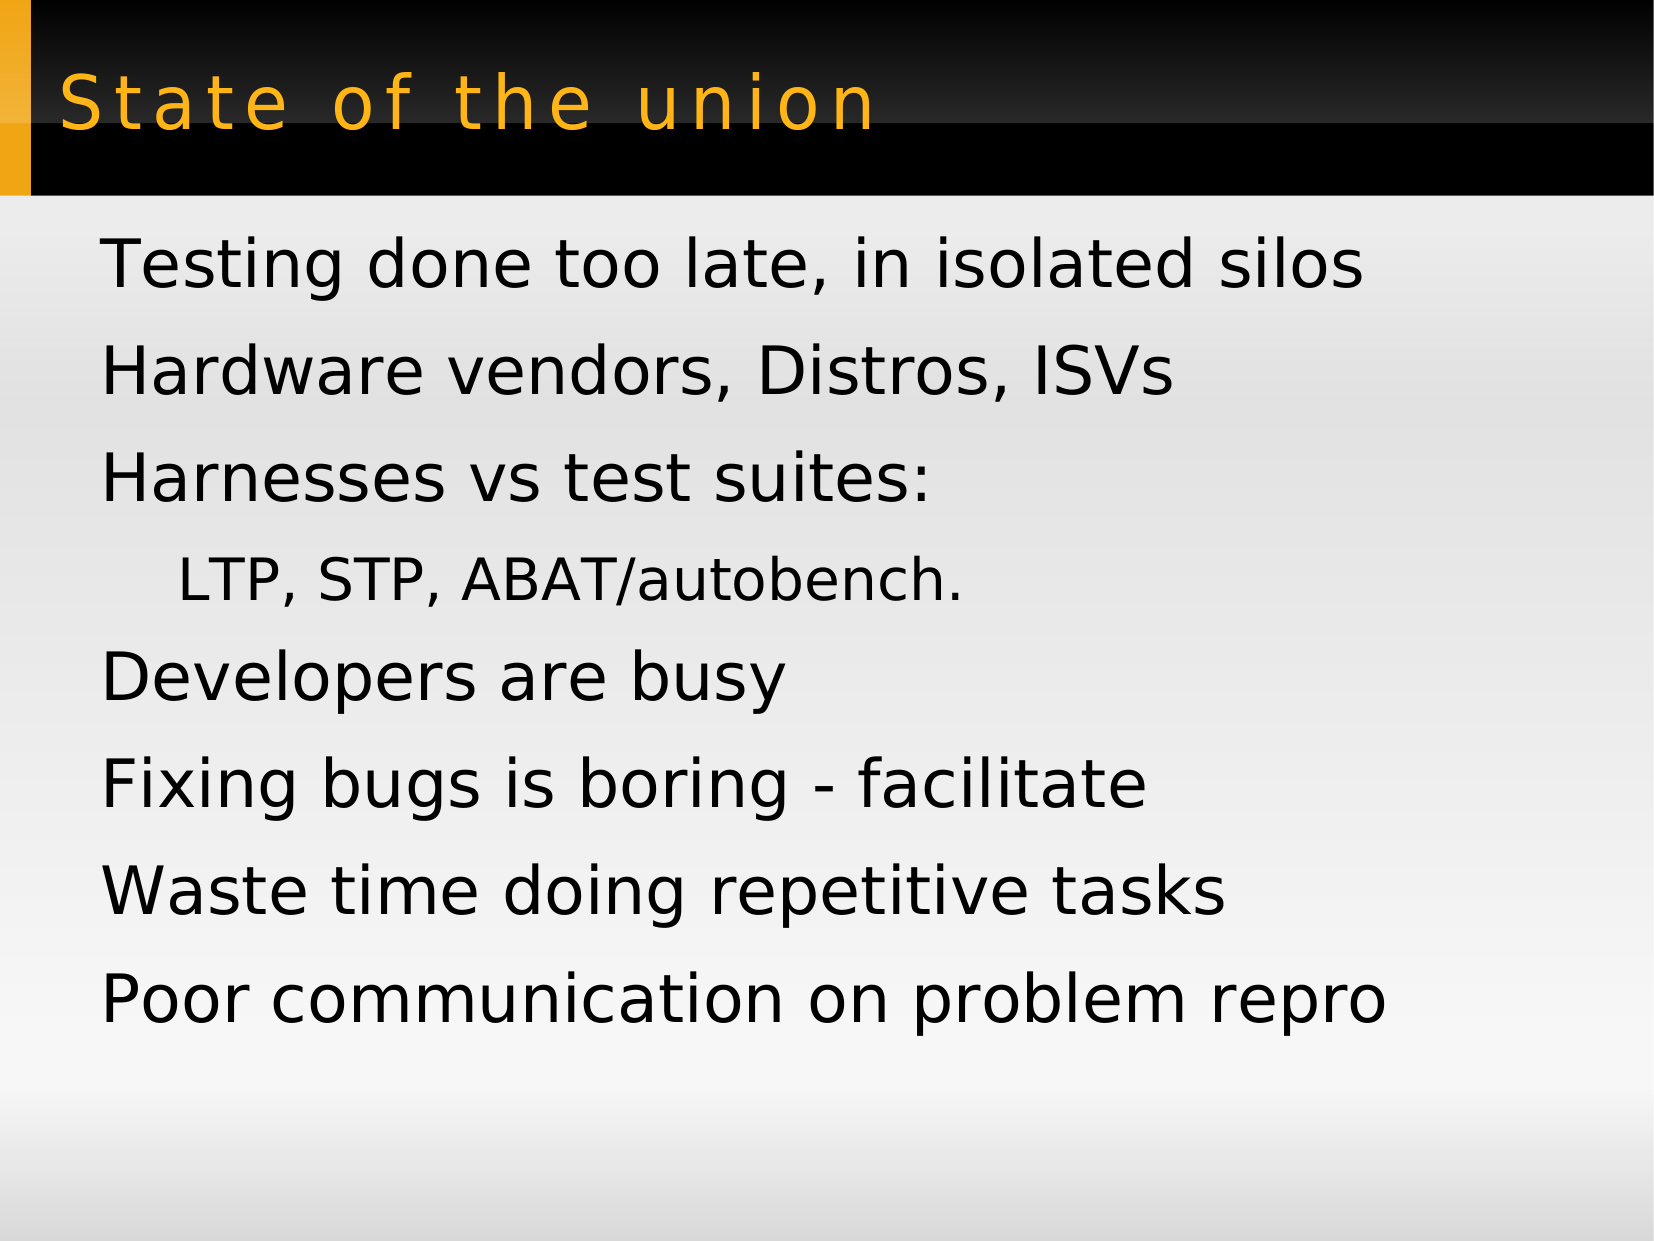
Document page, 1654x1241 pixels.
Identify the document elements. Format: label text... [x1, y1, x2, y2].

list Testing done too late, in isolated silos Hardware vendors, Distros, ISVs Harnesses vs test suites: LTP, STP, ABAT/autobench. Developers are busy Fixing bugs is boring - facilitate Waste time doing repetitive tasks Poor communication on problem repro [82, 225, 1571, 1109]
title State of the union [59, 29, 1651, 178]
picture [0, 0, 1654, 1241]
